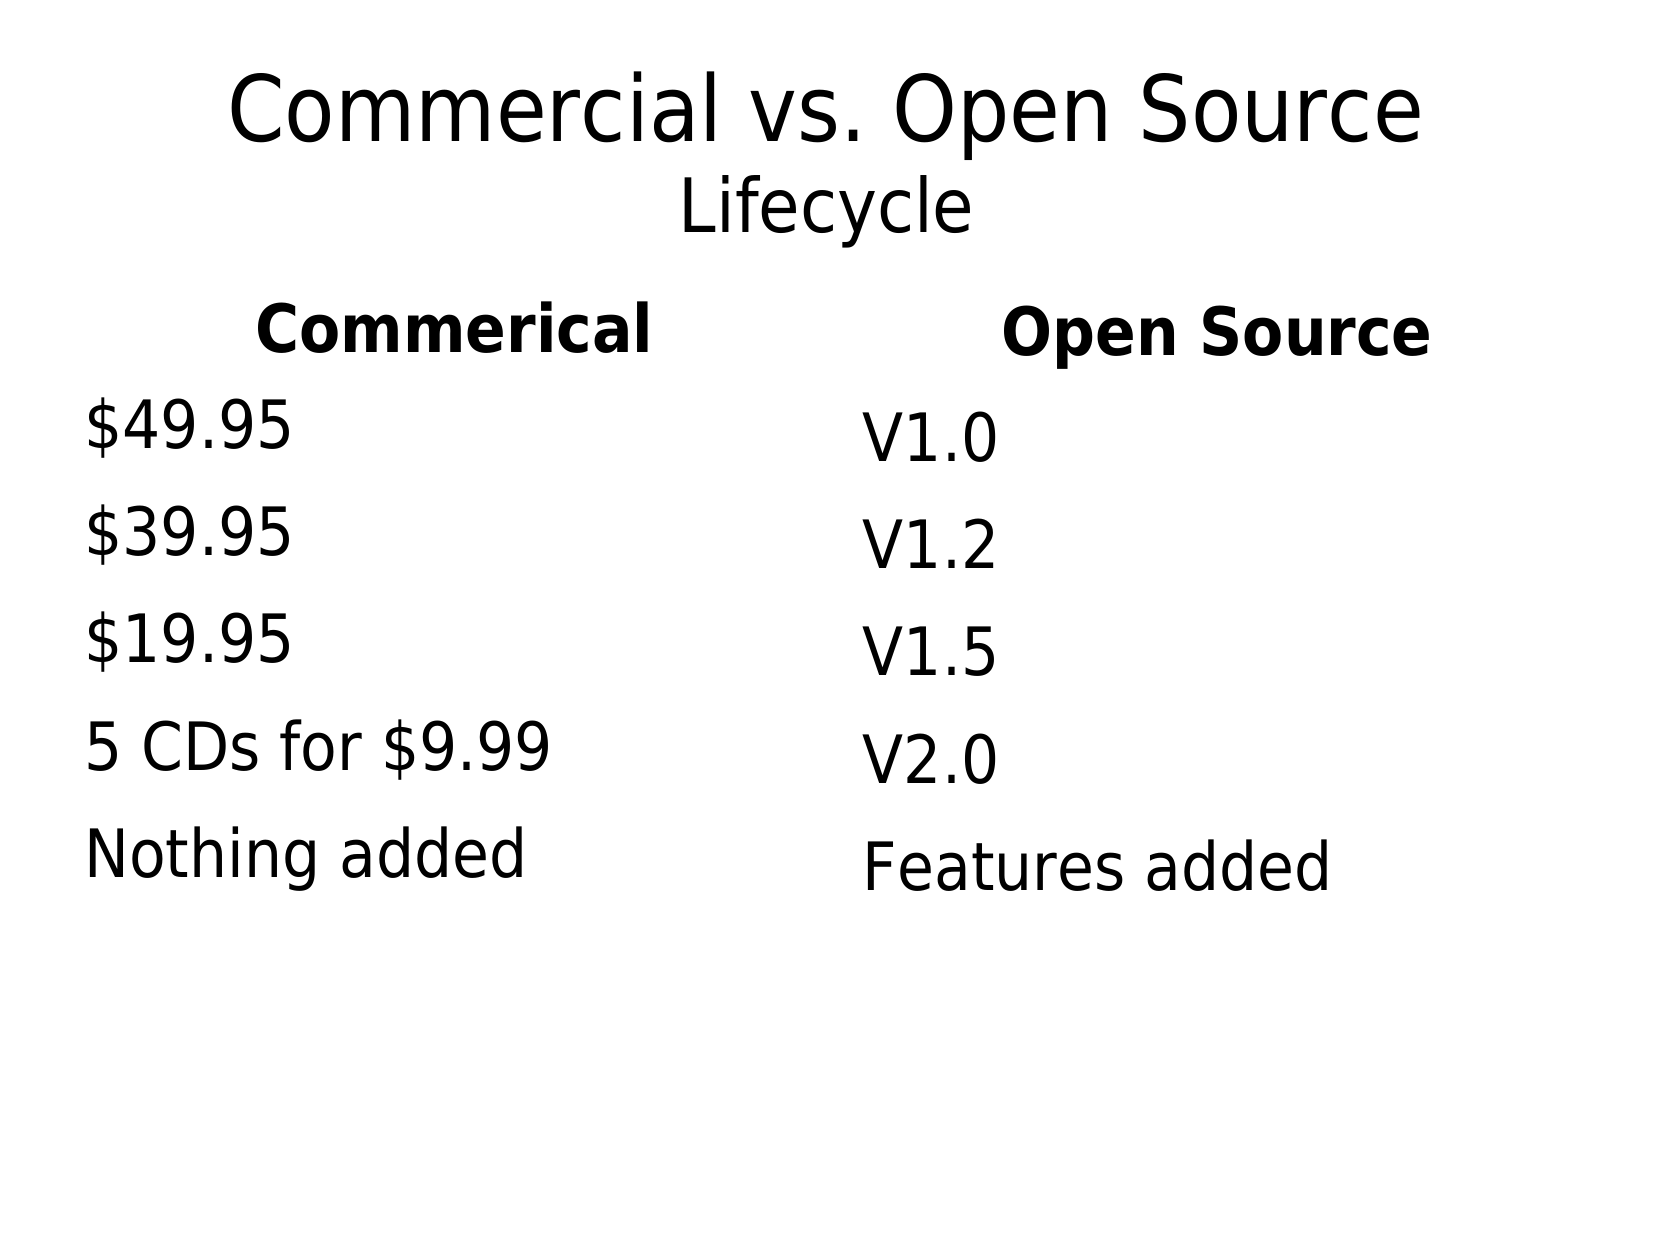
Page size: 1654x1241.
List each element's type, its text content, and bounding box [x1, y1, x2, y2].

list Open Source [845, 293, 1572, 395]
title Commercial vs. Open Source Lifecycle [82, 49, 1571, 257]
list Commerical [82, 290, 809, 388]
list V1.0 V1.2 V1.5 V2.0 Features added [845, 399, 1572, 907]
list $49.95 $39.95 $19.95 5 CDs for $9.99 Nothing added [66, 386, 793, 1205]
